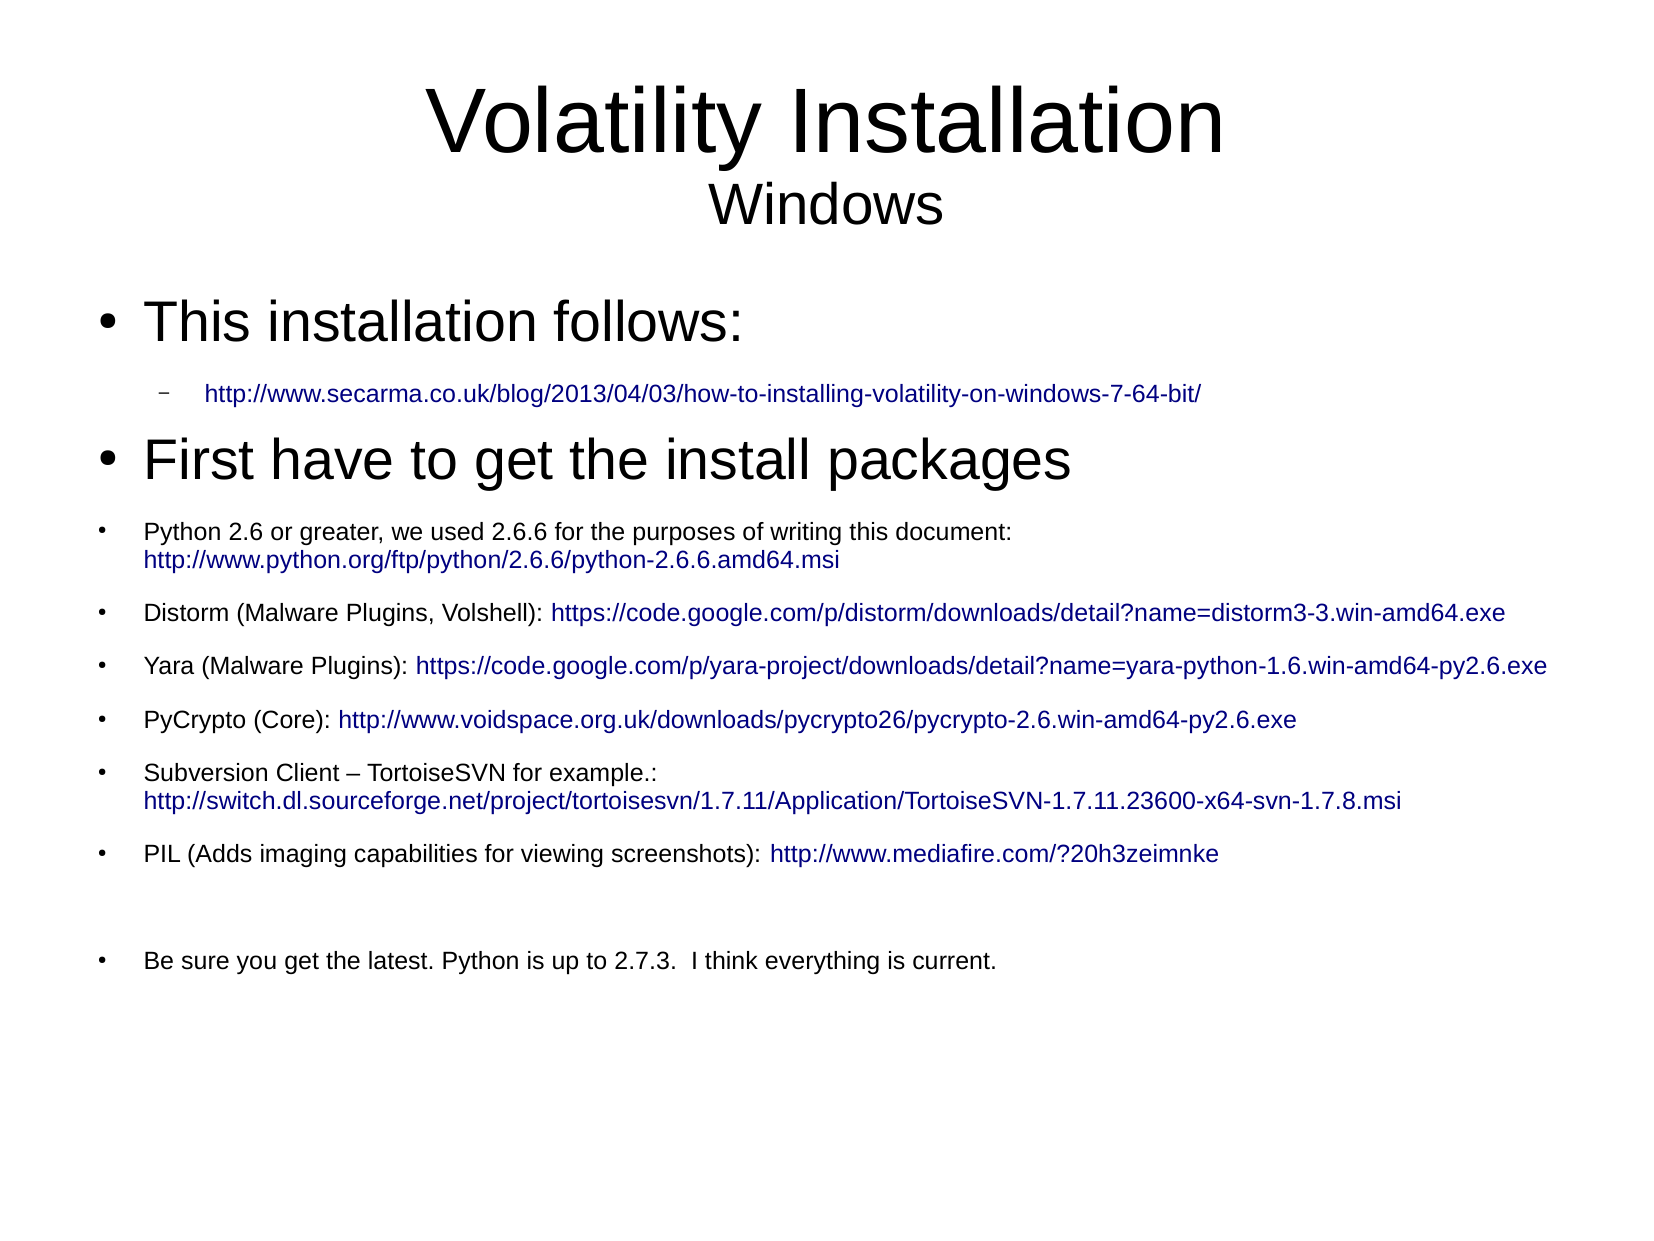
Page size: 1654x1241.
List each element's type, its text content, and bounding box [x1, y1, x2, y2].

list This installation follows: http://www.secarma.co.uk/blog/2013/04/03/how-to-installing-volatility-on-windows-7-64-bit/ First have to get the install packages Python 2.6 or greater, we used 2.6.6 for the purposes of writing this document: http://www.python.org/ftp/python/2.6.6/python-2.6.6.amd64.msi Distorm (Malware Plugins, Volshell): https://code.google.com/p/distorm/downloads/detail?name=distorm3-3.win-amd64.exe Yara (Malware Plugins): https://code.google.com/p/yara-project/downloads/detail?name=yara-python-1.6.win-amd64-py2.6.exe PyCrypto (Core): http://www.voidspace.org.uk/downloads/pycrypto26/pycrypto-2.6.win-amd64-py2.6.exe Subversion Client – TortoiseSVN for example.: http://switch.dl.sourceforge.net/project/tortoisesvn/1.7.11/Application/TortoiseSVN-1.7.11.23600-x64-svn-1.7.8.msi PIL (Adds imaging capabilities for viewing screenshots): http://www.mediafire.com/?20h3zeimnke Be sure you get the latest. Python is up to 2.7.3. I think everything is current. [82, 290, 1571, 1010]
title Volatility Installation Windows [82, 49, 1571, 257]
